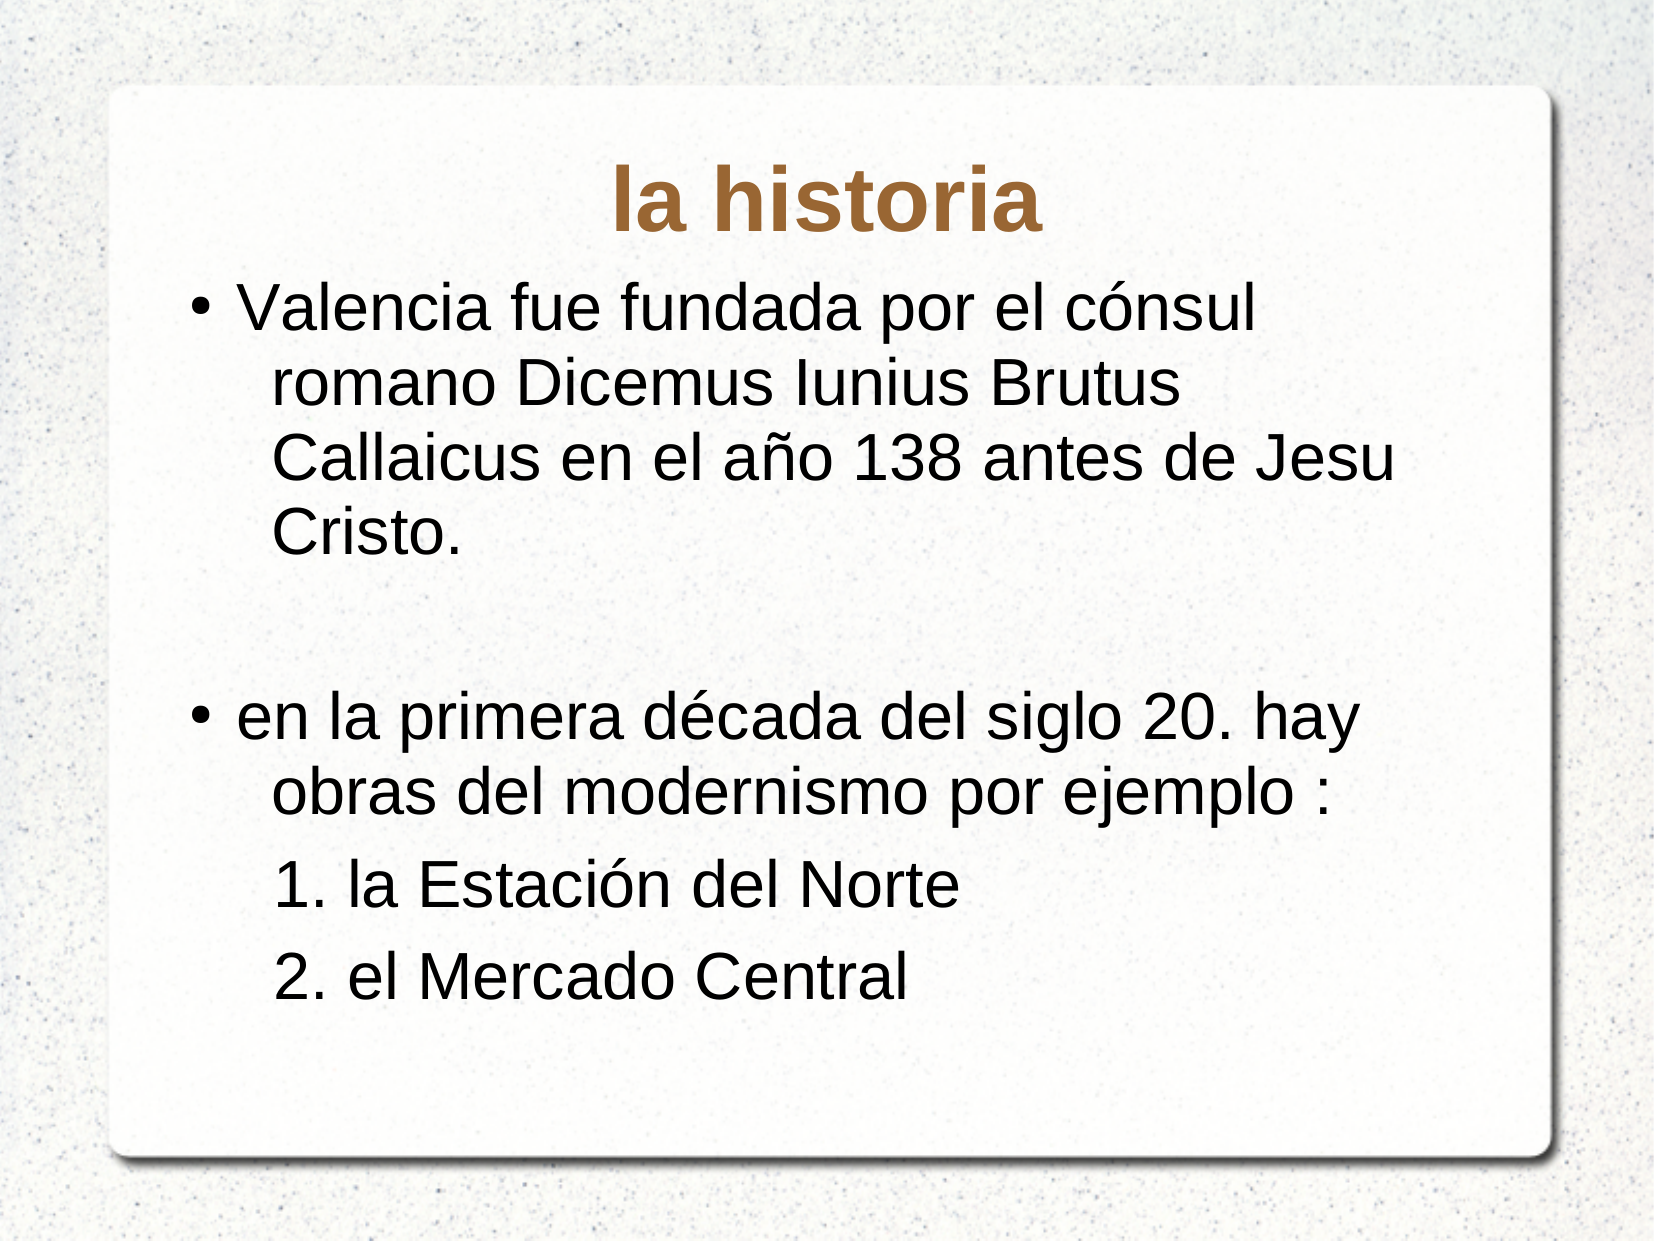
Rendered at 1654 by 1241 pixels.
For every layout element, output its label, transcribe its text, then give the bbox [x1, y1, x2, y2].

title la historia [118, 96, 1536, 304]
list Valencia fue fundada por el cónsul romano Dicemus Iunius Brutus Callaicus en el año 138 antes de Jesu Cristo. en la primera década del siglo 20. hay obras del modernismo por ejemplo : 1. la Estación del Norte 2. el Mercado Central [0, 270, 1465, 1107]
picture [0, 0, 1654, 1241]
